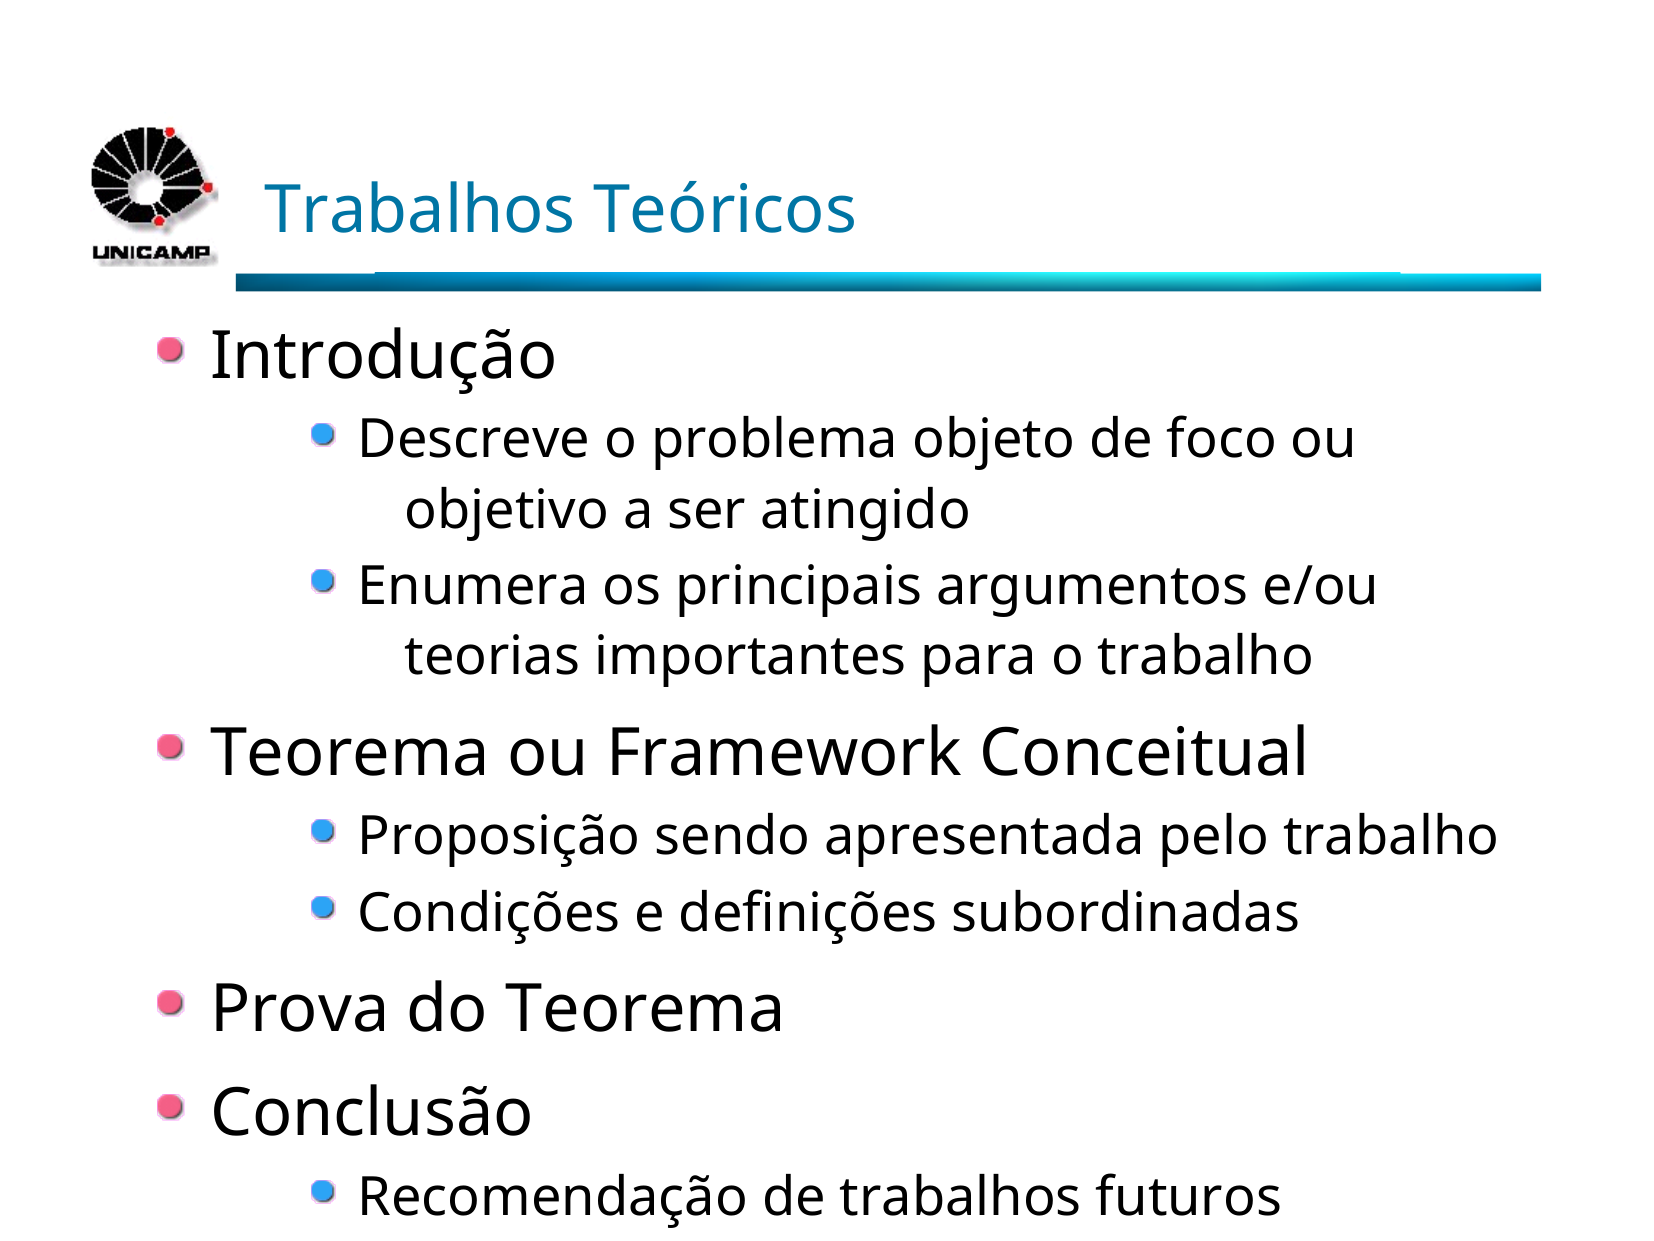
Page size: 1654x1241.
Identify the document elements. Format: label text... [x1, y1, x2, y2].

picture [125, 272, 1654, 295]
picture [310, 1182, 337, 1205]
list Introdução Descreve o problema objeto de foco ou objetivo a ser atingido Enumera os principais argumentos e/ou teorias importantes para o trabalho Teorema ou Framework Conceitual Proposição sendo apresentada pelo trabalho Condições e definições subordinadas Prova do Teorema Conclusão Recomendação de trabalhos futuros [121, 309, 1534, 1182]
title Trabalhos Teóricos [264, 42, 1534, 250]
